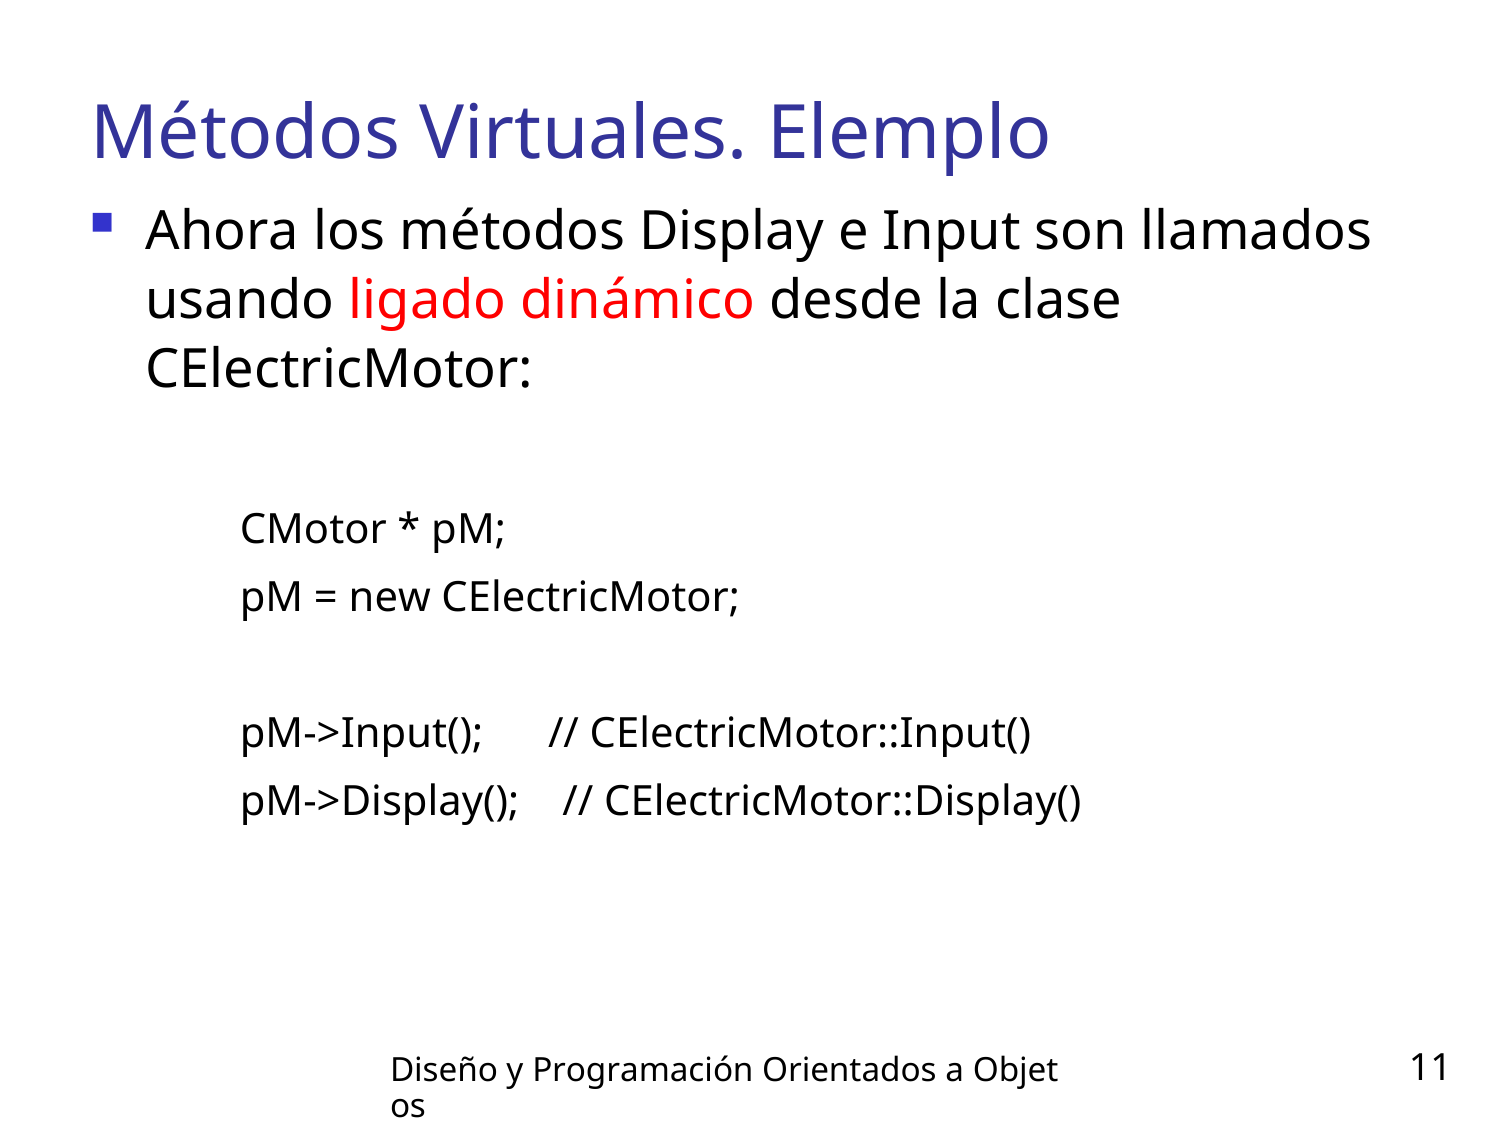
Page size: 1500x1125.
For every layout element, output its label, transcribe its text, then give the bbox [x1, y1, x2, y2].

list Ahora los métodos Display e Input son llamados usando ligado dinámico desde la clase CElectricMotor: CMotor * pM; pM = new CElectricMotor; pM->Input(); // CElectricMotor::Input()‏ pM->Display(); // CElectricMotor::Display()‏ [75, 187, 1462, 1028]
title Métodos Virtuales. Elemplo [75, 10, 1466, 188]
